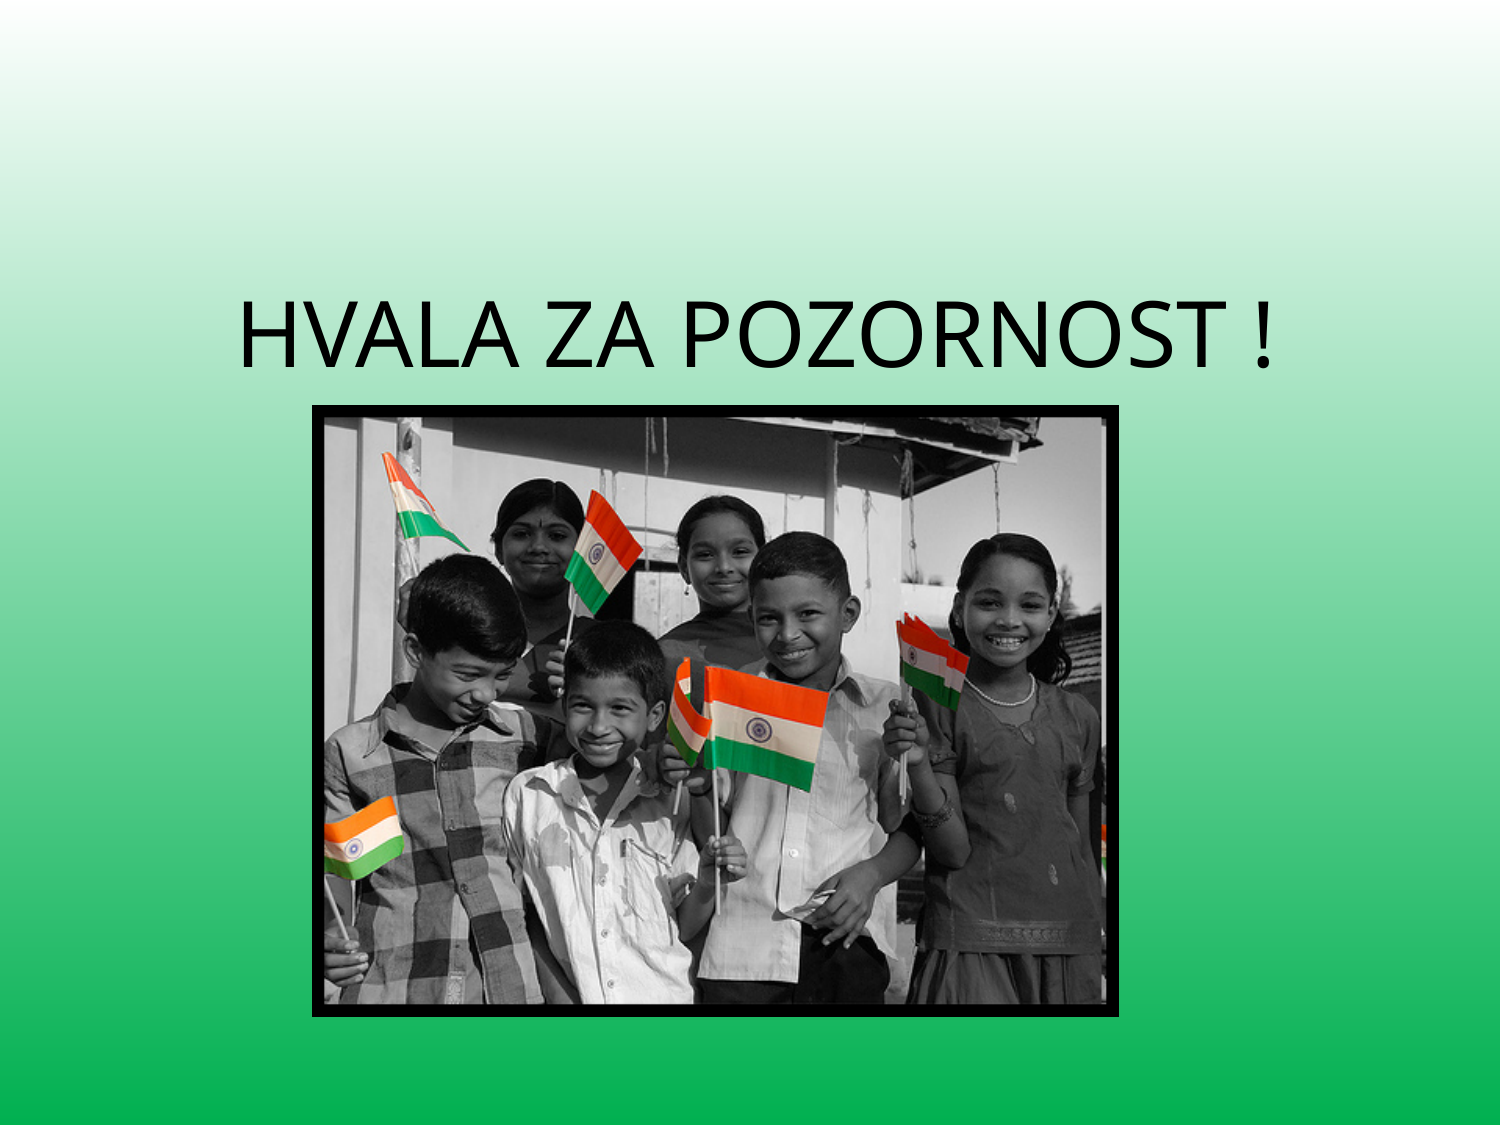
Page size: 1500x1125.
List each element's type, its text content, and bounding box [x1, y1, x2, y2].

picture [312, 405, 1119, 1017]
title HVALA ZA POZORNOST ! [62, 237, 1450, 425]
